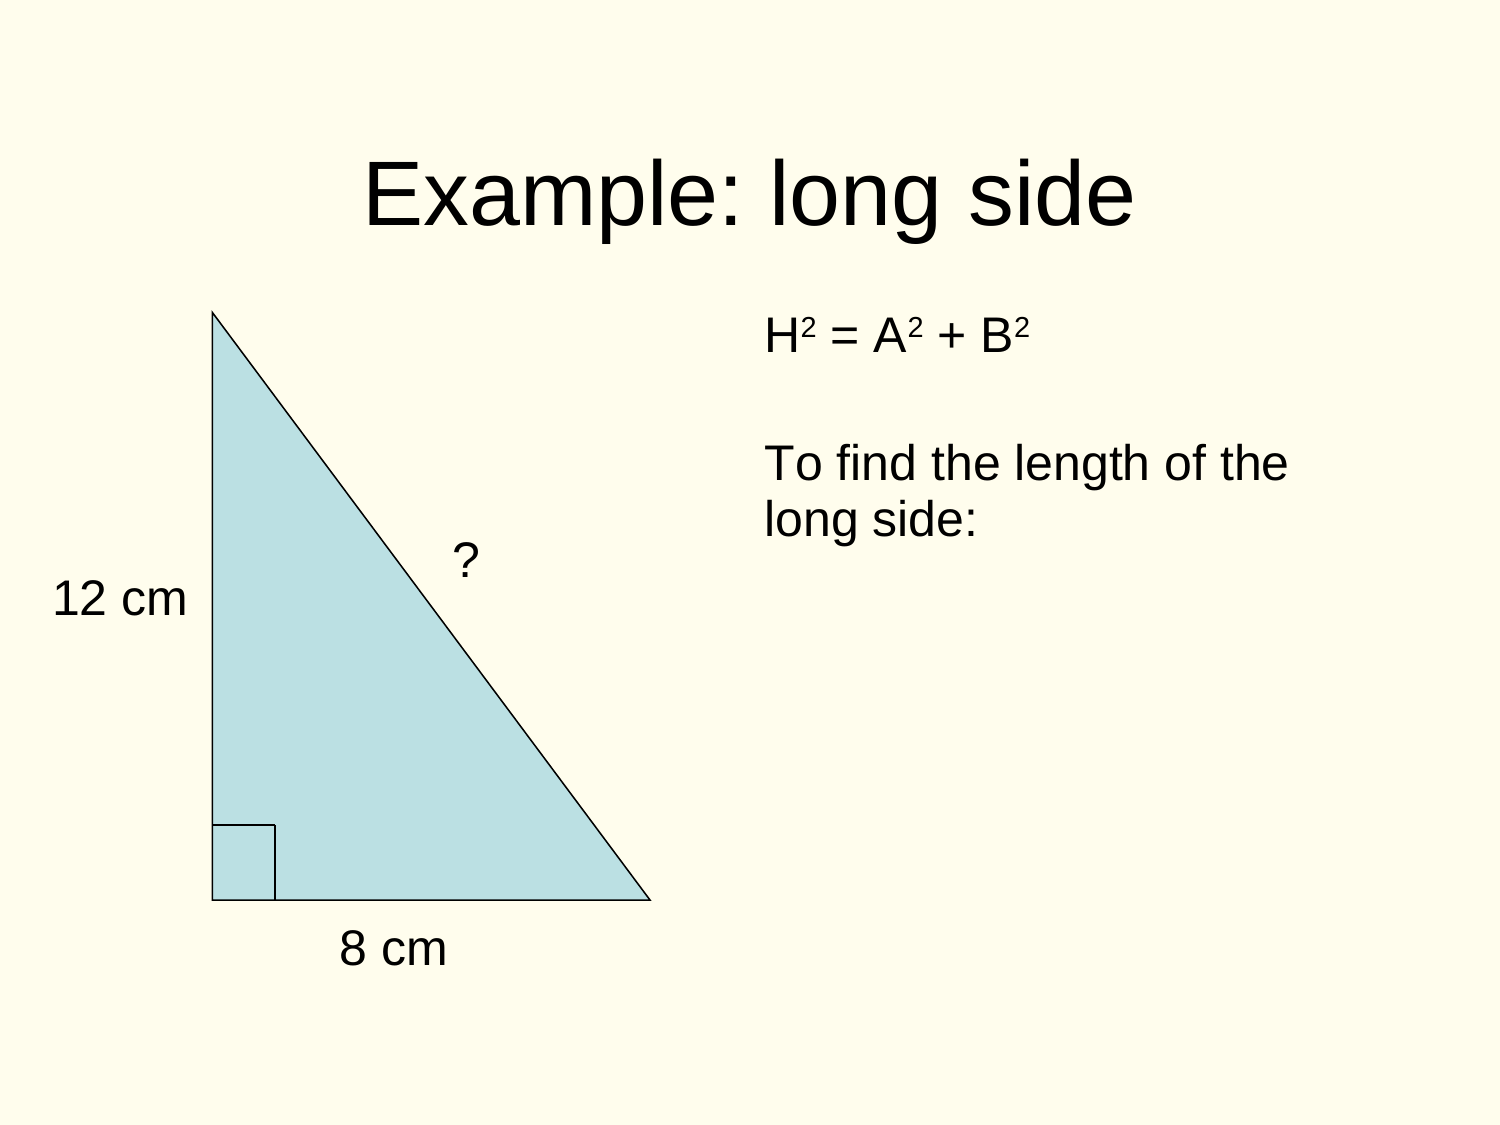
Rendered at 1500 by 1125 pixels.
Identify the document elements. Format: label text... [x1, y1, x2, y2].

text_box To find the length of the long side: [749, 427, 1328, 555]
title Example: long side [112, 99, 1388, 288]
text_box ? [437, 524, 495, 597]
text_box 12 cm [37, 562, 213, 634]
text_box H2 = A2 + B2 [749, 299, 1091, 372]
text_box [212, 312, 651, 901]
text_box 8 cm [324, 912, 464, 984]
